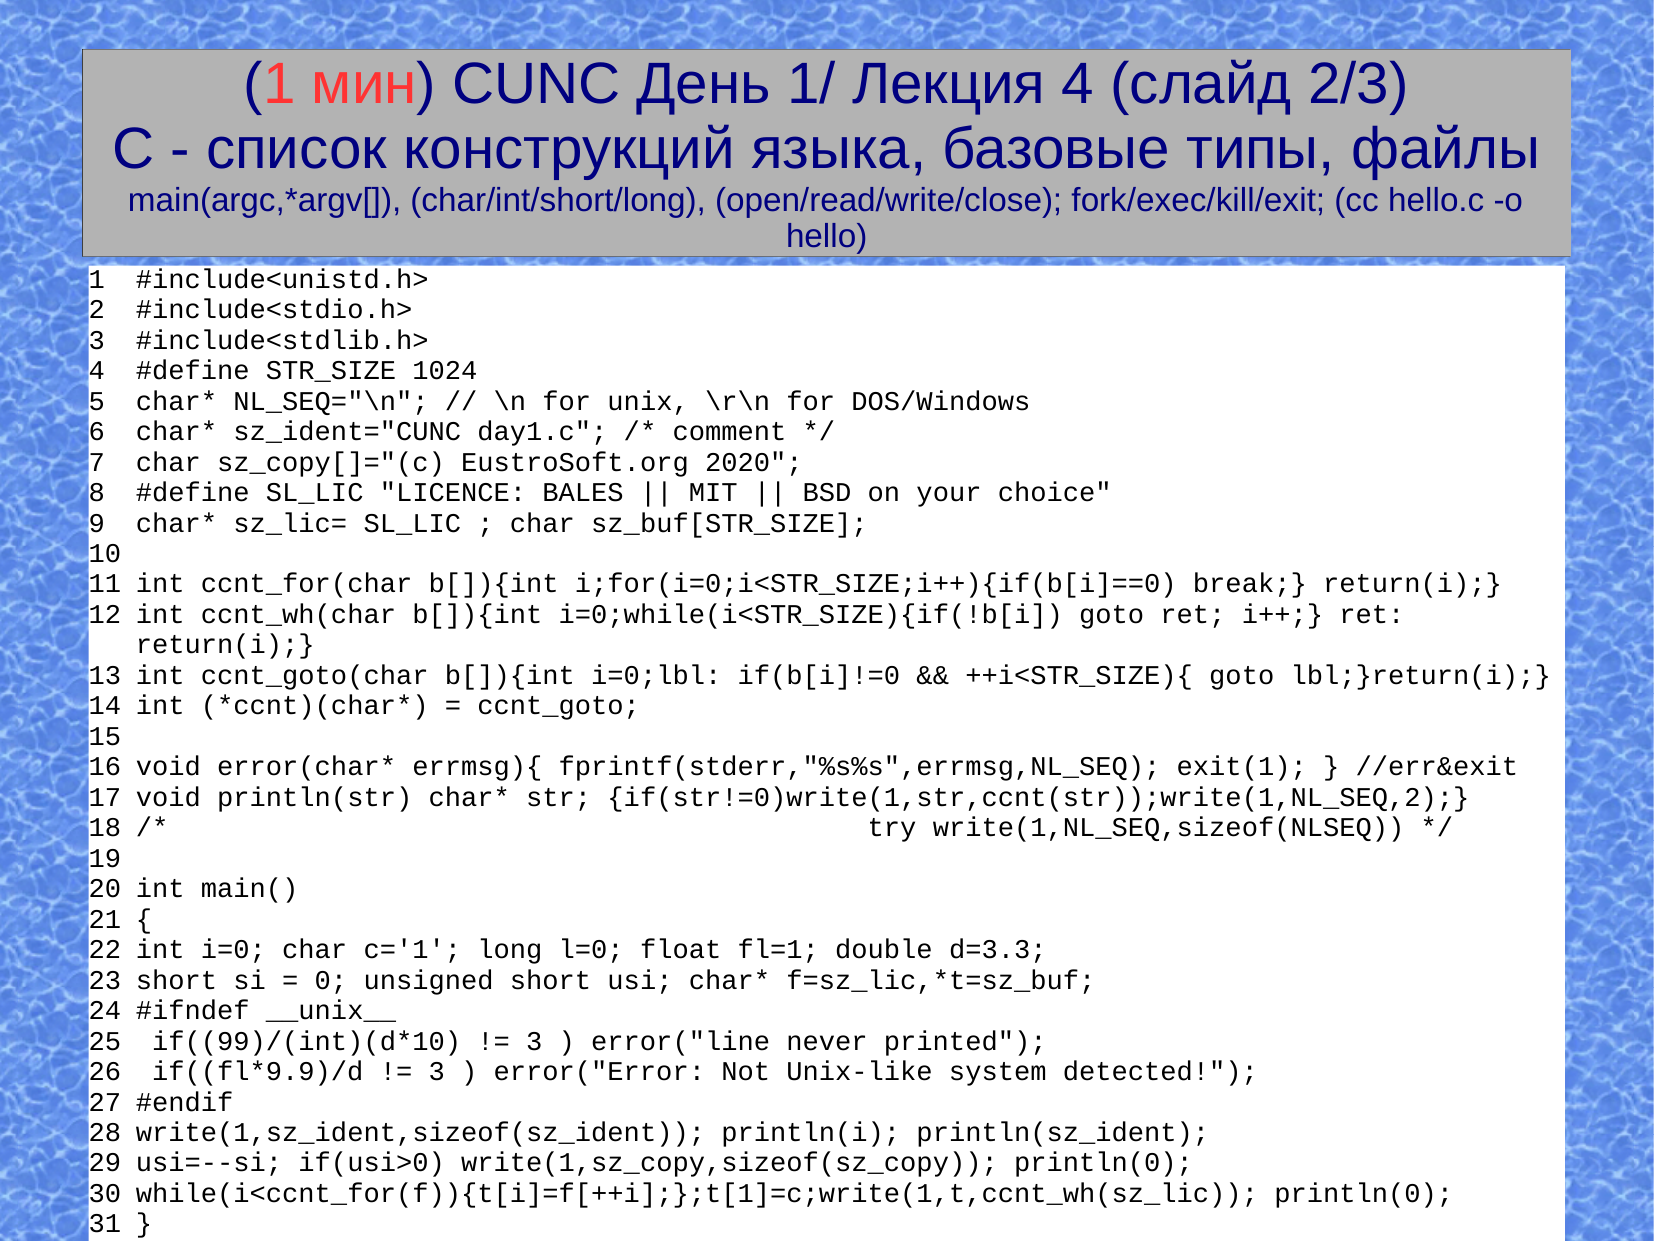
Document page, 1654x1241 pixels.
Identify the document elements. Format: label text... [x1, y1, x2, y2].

title (1 мин) CUNC День 1/ Лекция 4 (слайд 2/3) C - список конструкций языка, базовые типы, файлы main(argc,*argv[]), (char/int/short/long), (open/read/write/close); fork/exec/kill/exit; (cc hello.c -o hello) [82, 49, 1571, 257]
text_box #include<unistd.h> #include<stdio.h> #include<stdlib.h> #define STR_SIZE 1024 char* NL_SEQ="\n"; // \n for unix, \r\n for DOS/Windows char* sz_ident="CUNC day1.c"; /* comment */ char sz_copy[]="(c) EustroSoft.org 2020"; #define SL_LIC "LICENCE: BALES || MIT || BSD on your choice" char* sz_lic= SL_LIC ; char sz_buf[STR_SIZE]; int ccnt_for(char b[]){int i;for(i=0;i<STR_SIZE;i++){if(b[i]==0) break;} return(i);} int ccnt_wh(char b[]){int i=0;while(i<STR_SIZE){if(!b[i]) goto ret; i++;} ret: return(i);} int ccnt_goto(char b[]){int i=0;lbl: if(b[i]!=0 && ++i<STR_SIZE){ goto lbl;}return(i);} int (*ccnt)(char*) = ccnt_goto; void error(char* errmsg){ fprintf(stderr,"%s%s",errmsg,NL_SEQ); exit(1); } //err&exit void println(str) char* str; {if(str!=0)write(1,str,ccnt(str));write(1,NL_SEQ,2);} /* try write(1,NL_SEQ,sizeof(NLSEQ)) */ int main() { int i=0; char c='1'; long l=0; float fl=1; double d=3.3; short si = 0; unsigned short usi; char* f=sz_lic,*t=sz_buf; #ifndef __unix__ if((99)/(int)(d*10) != 3 ) error("line never printed"); if((fl*9.9)/d != 3 ) error("Error: Not Unix-like system detected!"); #endif write(1,sz_ident,sizeof(sz_ident)); println(i); println(sz_ident); usi=--si; if(usi>0) write(1,sz_copy,sizeof(sz_copy)); println(0); while(i<ccnt_for(f)){t[i]=f[++i];};t[1]=c;write(1,t,ccnt_wh(sz_lic)); println(0); } [88, 265, 1565, 1241]
picture [0, 0, 1654, 1241]
